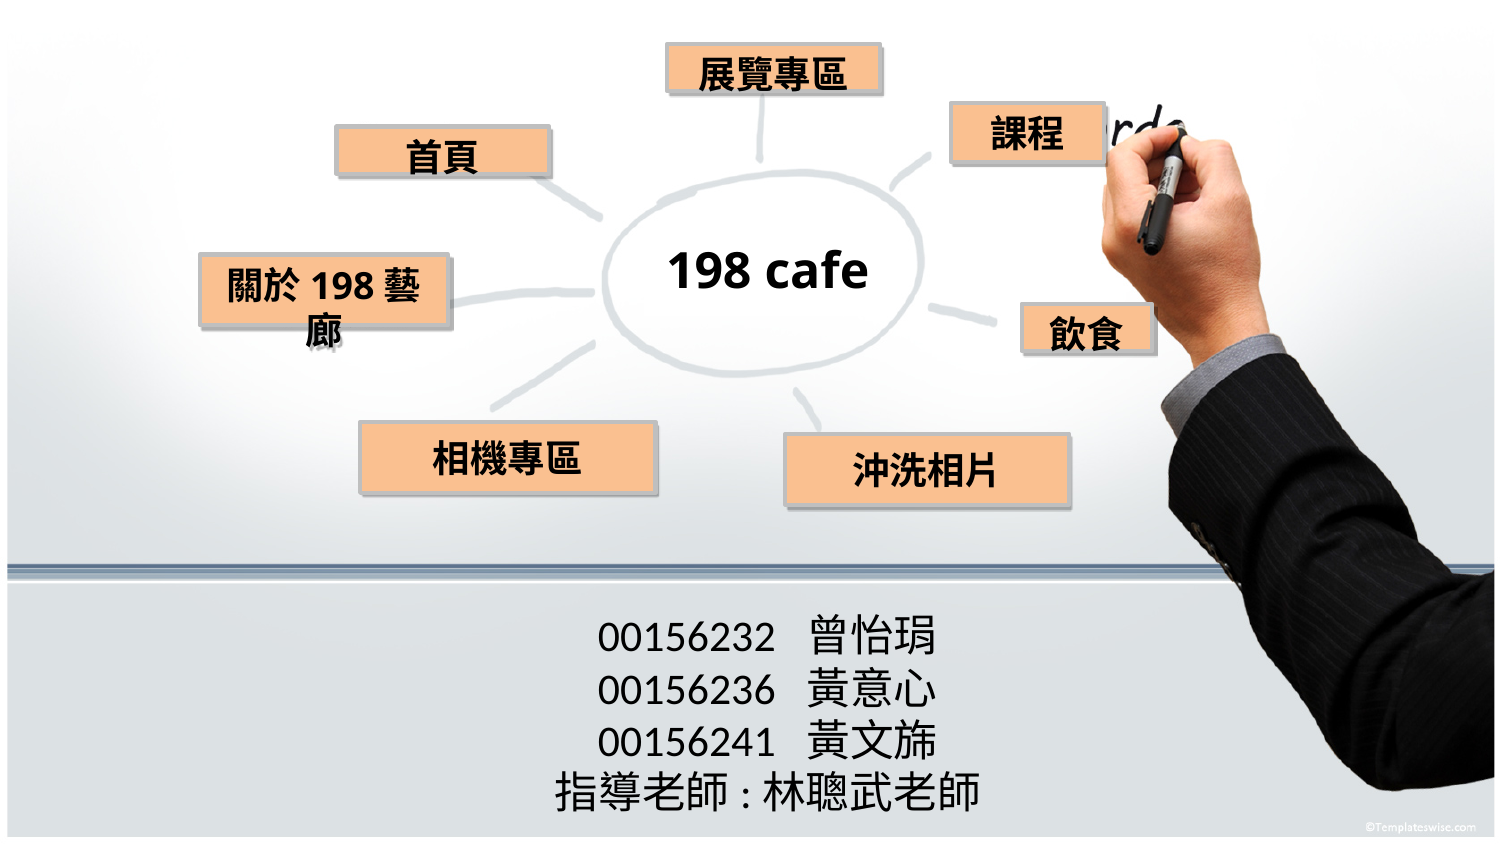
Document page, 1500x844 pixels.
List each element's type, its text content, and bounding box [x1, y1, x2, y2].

text_box 展覽專區 [714, 81, 729, 91]
text_box 關於198藝廊 [200, 254, 448, 325]
text_box 飲食 [1069, 343, 1081, 351]
text_box 展覽專區 [667, 44, 880, 91]
text_box 飲食 [1098, 340, 1106, 346]
text_box 課程 [951, 103, 1104, 162]
subtitle 00156232 曾怡琄 00156236 黃意心 00156241 黃文旆 指導老師:林聰武老師 [242, 610, 1293, 785]
text_box 飲食 [1022, 304, 1152, 351]
text_box 展覽專區 [703, 81, 711, 91]
text_box 沖洗相片 [785, 434, 1069, 505]
text_box 198 cafe [644, 221, 892, 316]
text_box 相機專區 [360, 422, 656, 493]
text_box 飲食 [1054, 347, 1068, 351]
text_box 首頁 [449, 167, 472, 174]
text_box 飲食 [1097, 345, 1116, 351]
text_box 首頁 [337, 127, 549, 174]
